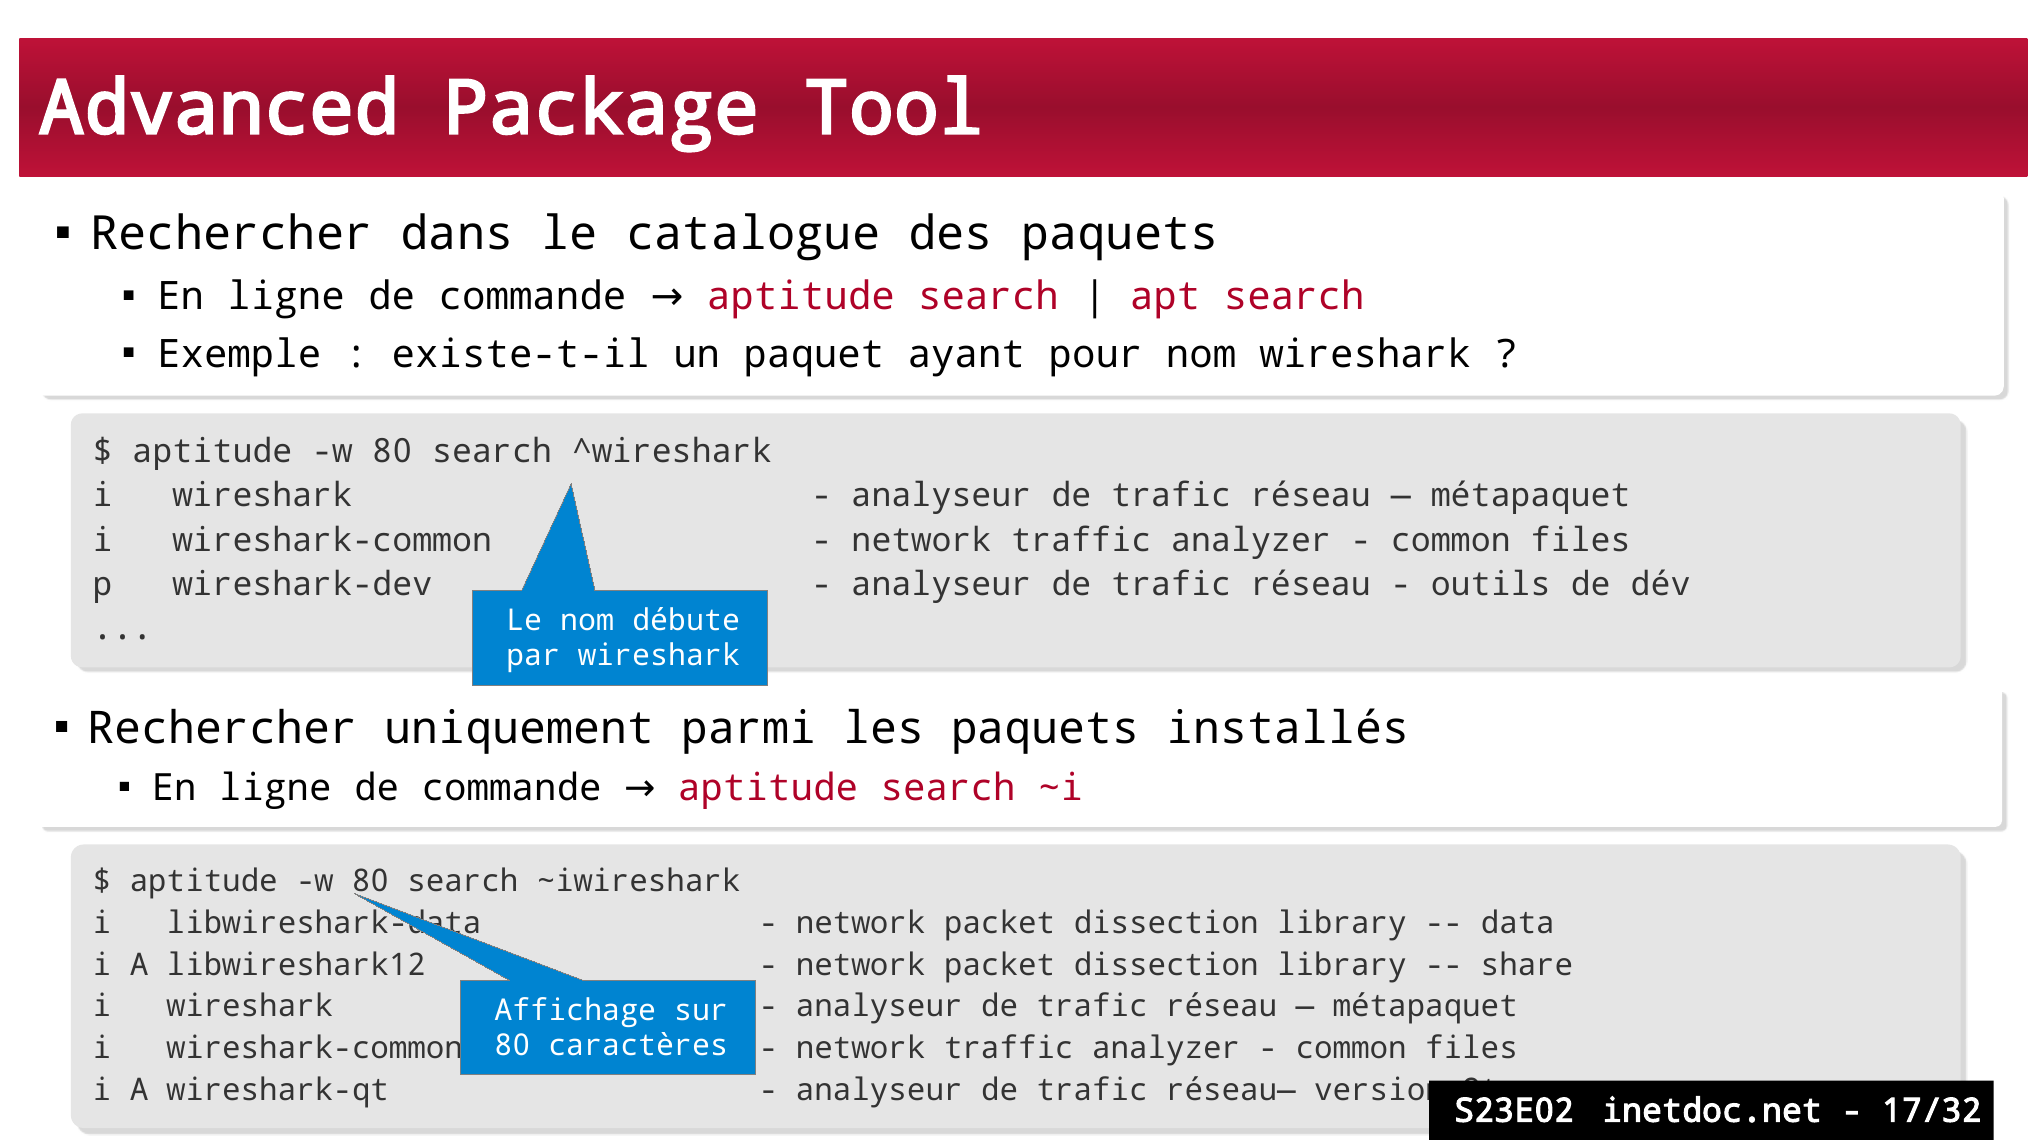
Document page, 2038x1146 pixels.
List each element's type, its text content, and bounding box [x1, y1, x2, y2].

text_box S23E02 inetdoc.net - <numéro>/32 [1429, 1080, 1994, 1140]
text_box Affichage sur 80 caractères [354, 893, 756, 1075]
text_box $ aptitude -w 80 search ~iwireshark i libwireshark-data - network packet dissection library -- data i A libwireshark12 - network packet dissection library -- share i wireshark - analyseur de trafic réseau — métapaquet i wireshark-common - network traffic analyzer - common files i A wireshark-qt - analyseur de trafic réseau— version Qt [70, 844, 1961, 1129]
text_box Rechercher dans le catalogue des paquets En ligne de commande → aptitude search | apt search Exemple : existe-t-il un paquet ayant pour nom wireshark ? [35, 188, 2004, 396]
text_box Rechercher uniquement parmi les paquets installés En ligne de commande → aptitude search ~i [35, 685, 2003, 827]
text_box $ aptitude -w 80 search ^wireshark i wireshark - analyseur de trafic réseau — métapaquet i wireshark-common - network traffic analyzer - common files p wireshark-dev - analyseur de trafic réseau - outils de dév ... [70, 413, 1961, 668]
text_box Le nom débute par wireshark [472, 483, 768, 686]
text_box Advanced Package Tool [19, 38, 2028, 177]
